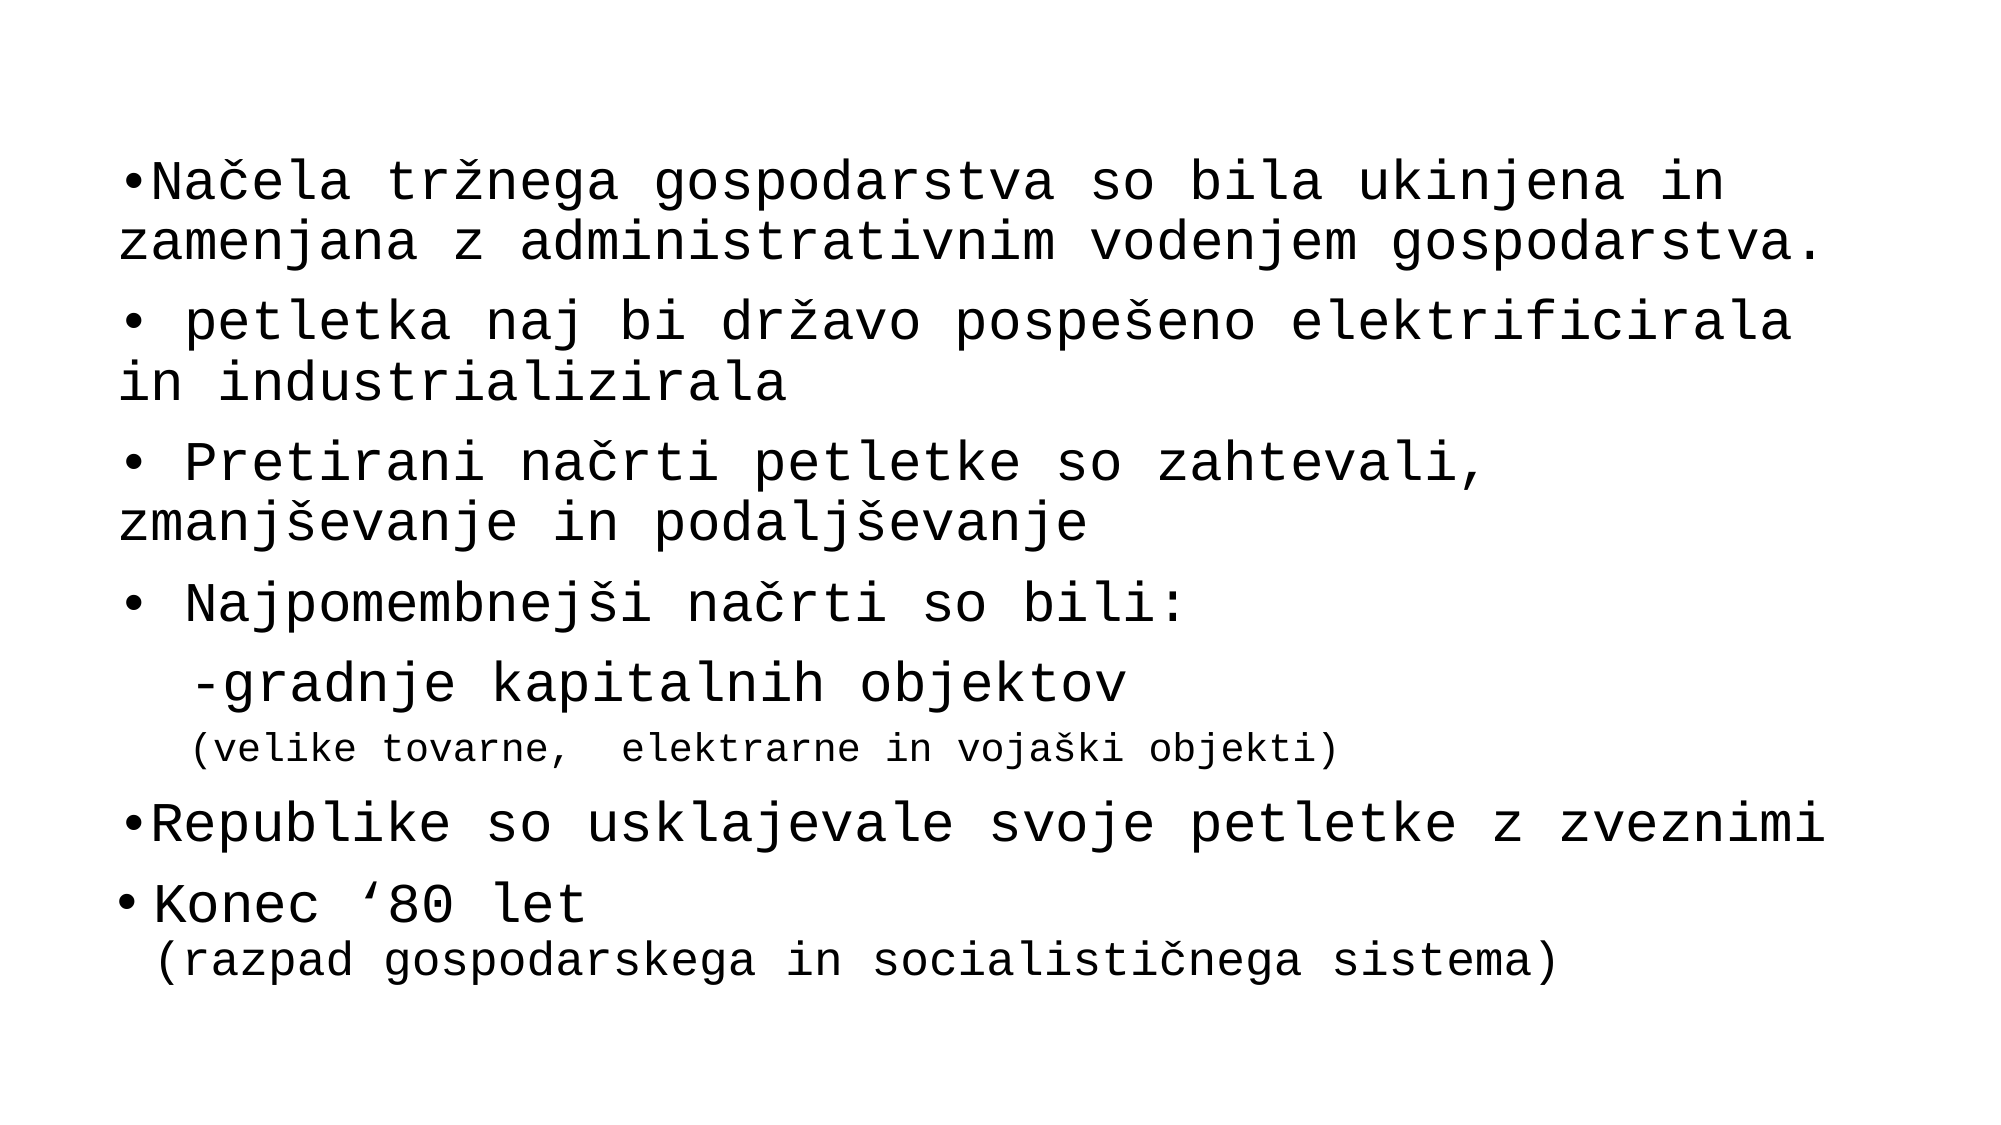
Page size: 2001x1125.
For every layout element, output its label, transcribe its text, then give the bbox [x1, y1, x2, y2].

list •Načela tržnega gospodarstva so bila ukinjena in zamenjana z administrativnim vodenjem gospodarstva. • petletka naj bi državo pospešeno elektrificirala in industrializirala • Pretirani načrti petletke so zahtevali, zmanjševanje in podaljševanje • Najpomembnejši načrti so bili: -gradnje kapitalnih objektov (velike tovarne, elektrarne in vojaški objekti) •Republike so usklajevale svoje petletke z zveznimi Konec ‘80 let (razpad gospodarskega in socialističnega sistema) [102, 143, 1863, 1014]
